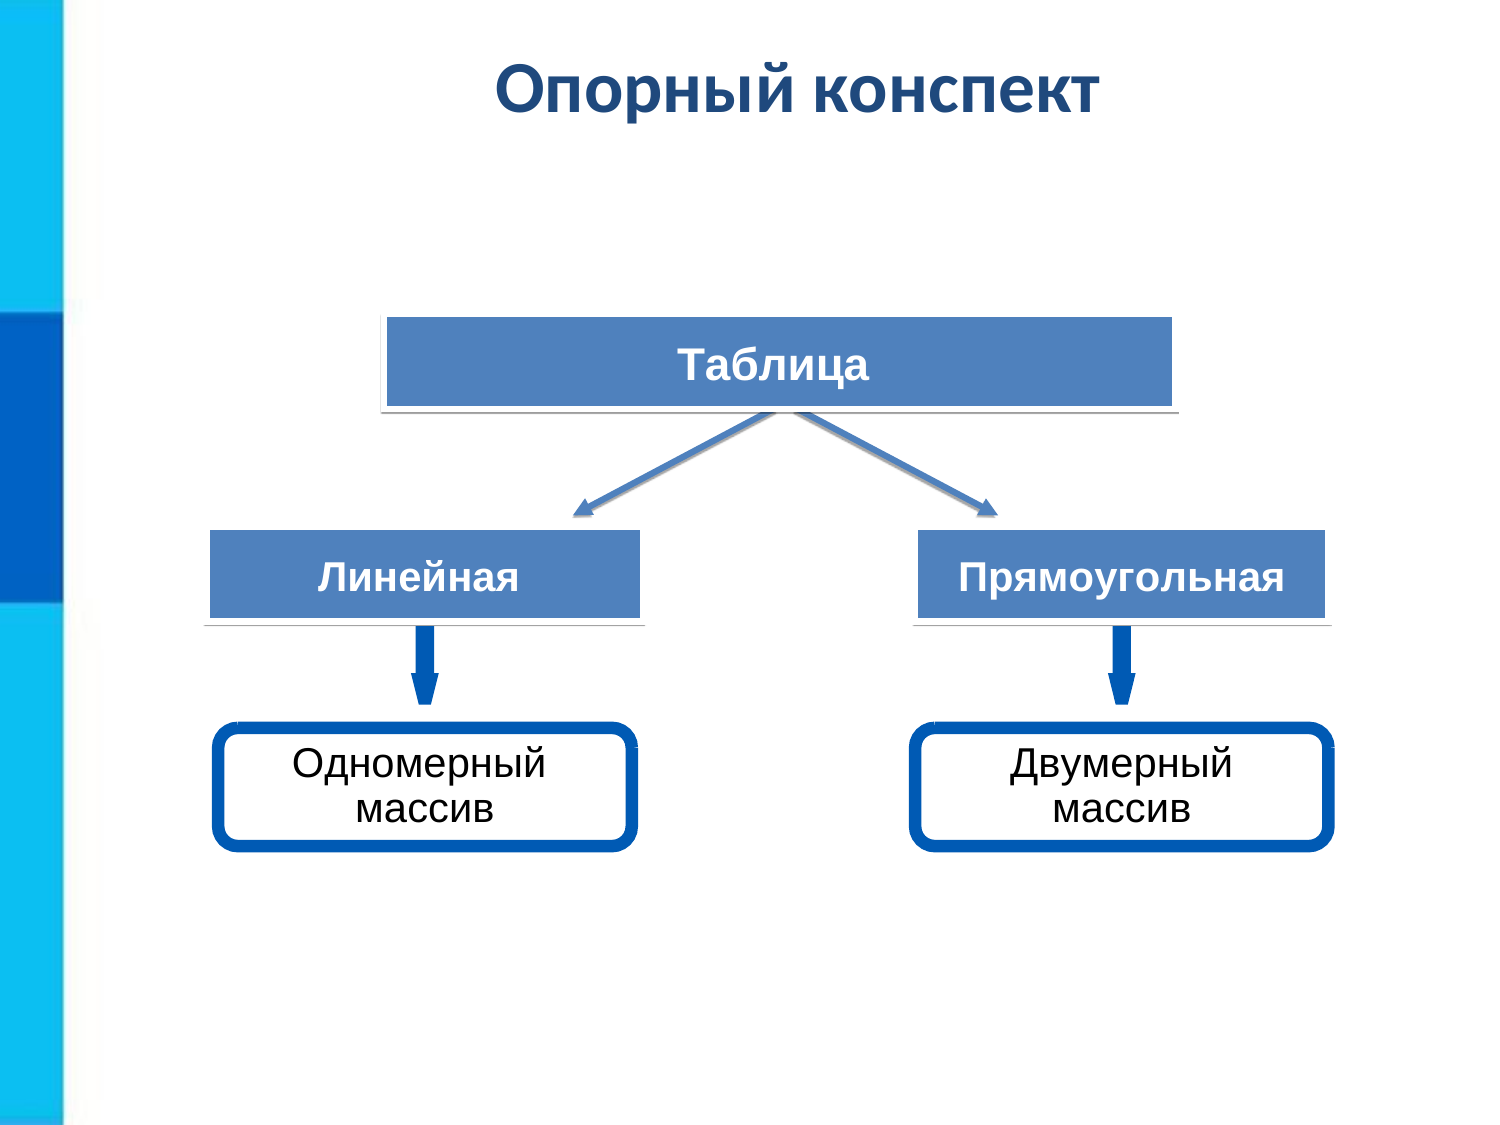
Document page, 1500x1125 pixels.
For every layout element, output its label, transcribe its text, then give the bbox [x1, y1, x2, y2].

text_box Таблица [383, 314, 1176, 409]
text_box Одномерный массив [218, 727, 632, 847]
text_box Прямоугольная [915, 527, 1329, 622]
text_box Опорный конспект [171, 30, 1425, 135]
picture [0, 0, 1500, 1125]
text_box Линейная [206, 527, 644, 622]
text_box Двумерный массив [915, 727, 1329, 847]
